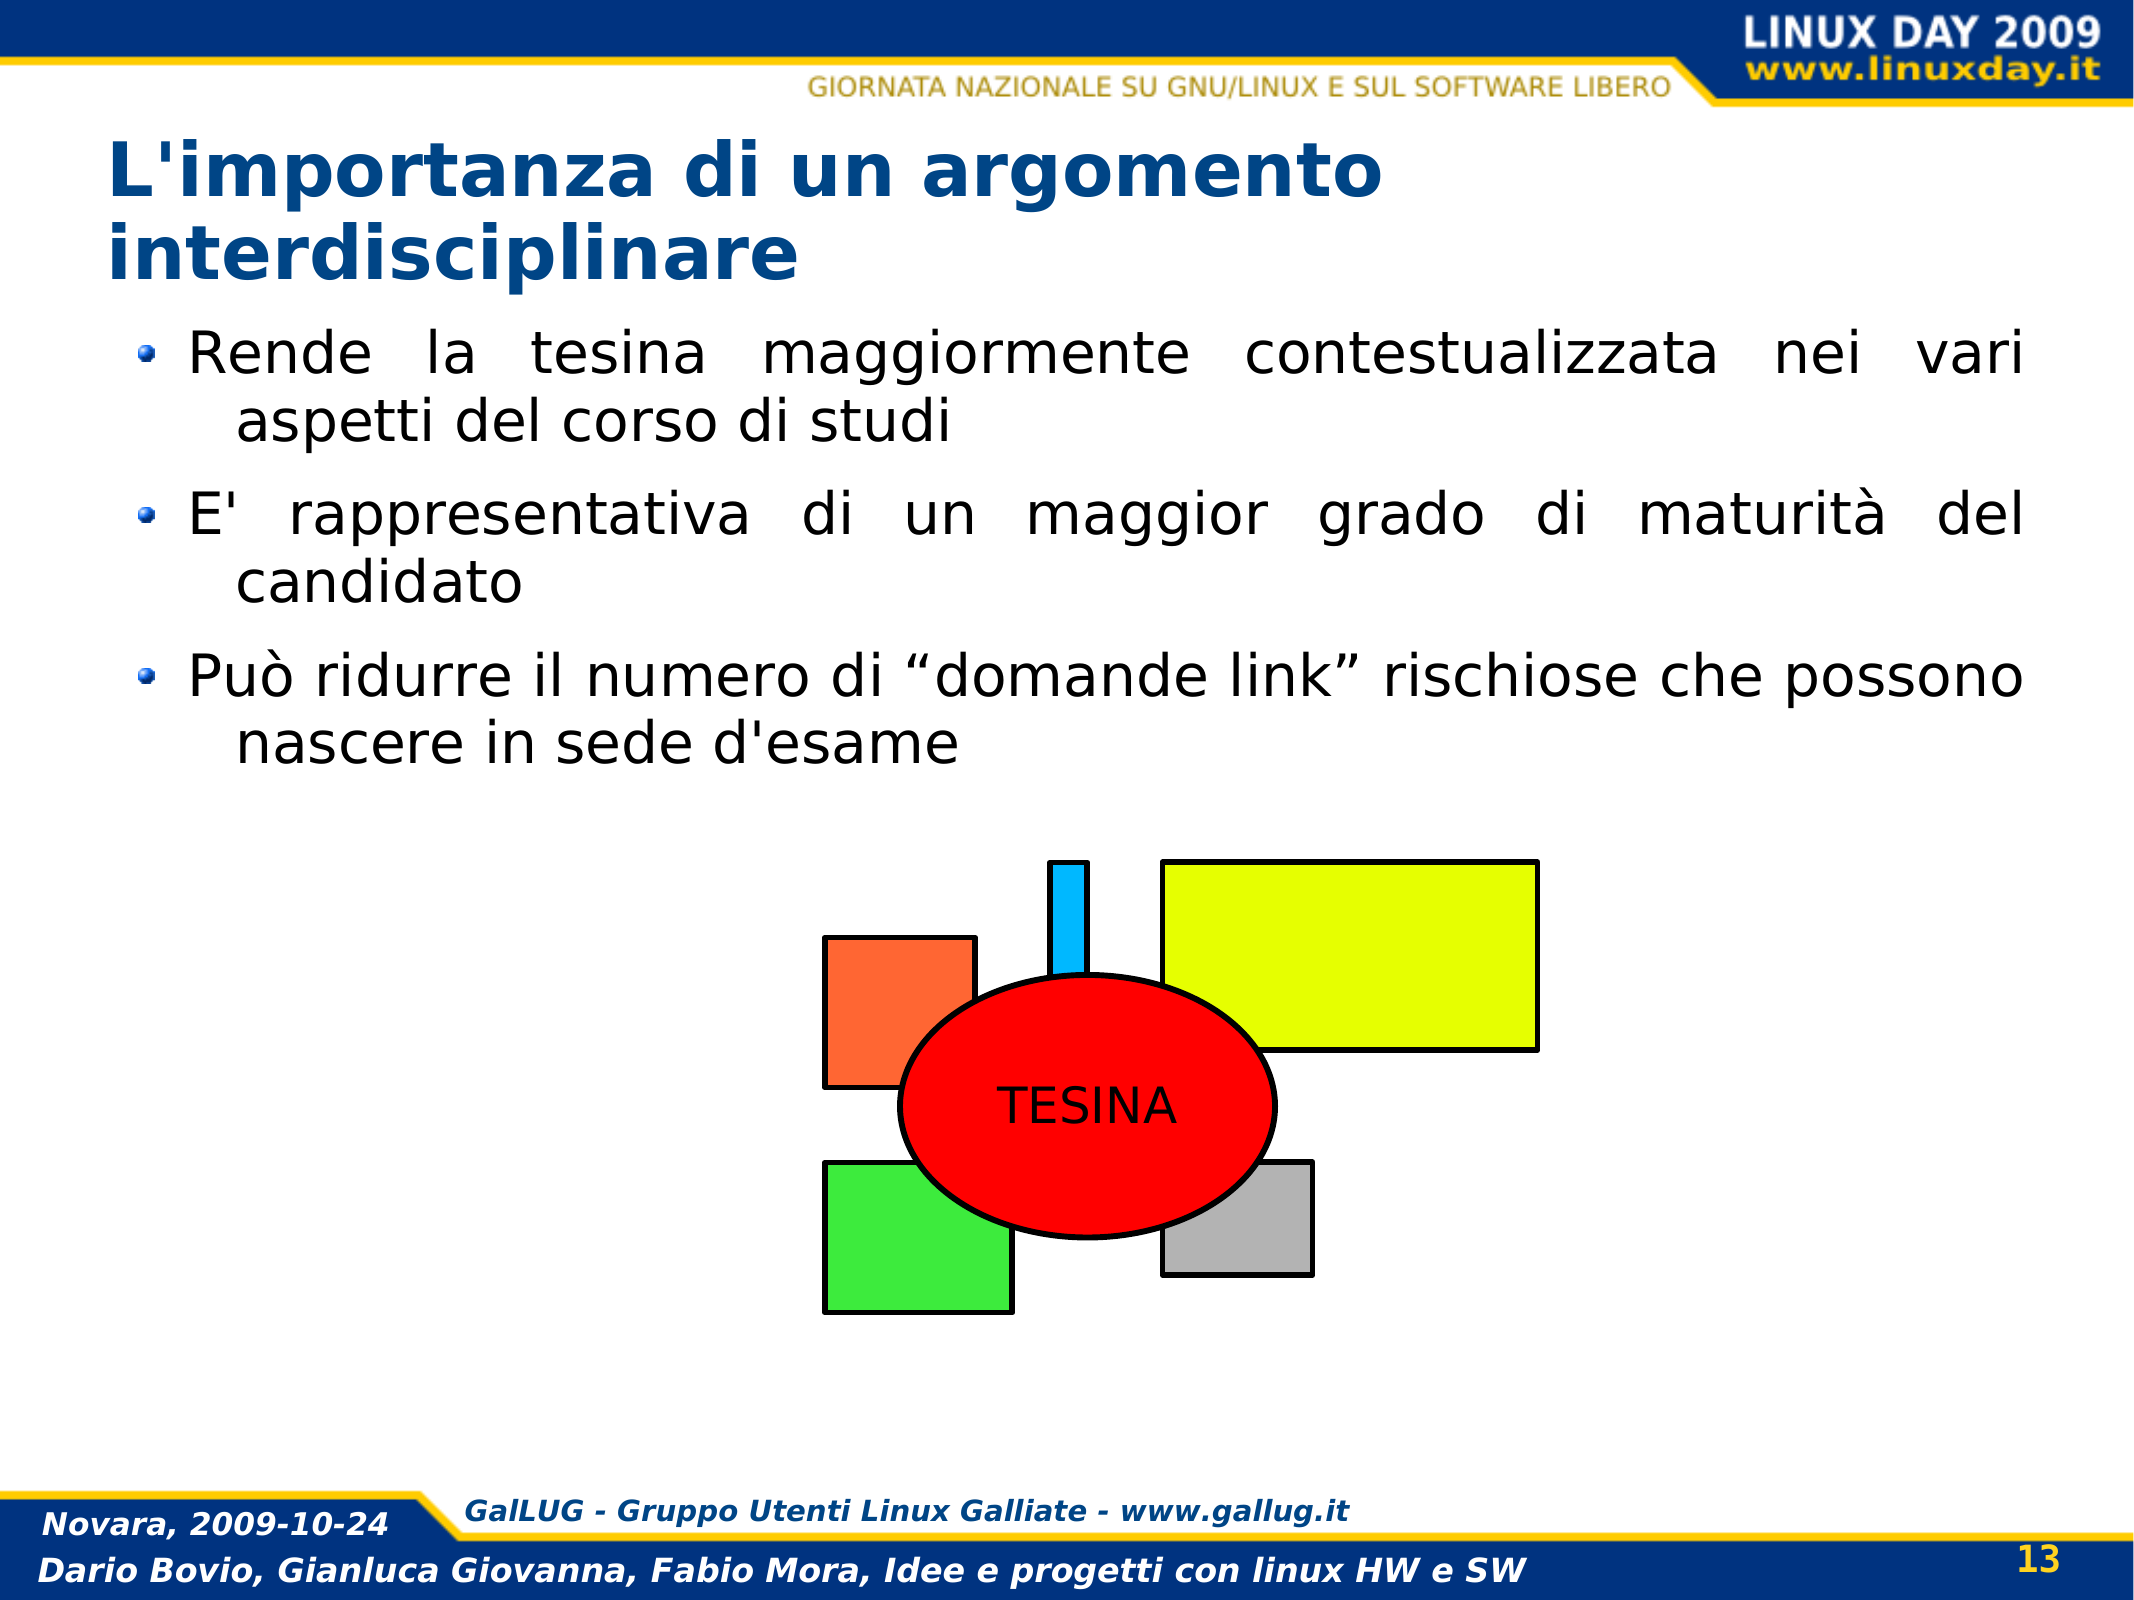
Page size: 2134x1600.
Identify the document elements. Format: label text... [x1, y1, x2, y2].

list Rende la tesina maggiormente contestualizzata nei vari aspetti del corso di studi E' rappresentativa di un maggior grado di maturità del candidato Può ridurre il numero di “domande link” rischiose che possono nascere in sede d'esame [106, 319, 2027, 1441]
text_box TESINA [900, 974, 1276, 1238]
text_box [1162, 1162, 1313, 1275]
title L'importanza di un argomento interdisciplinare [106, 128, 2080, 299]
text_box [825, 937, 976, 1088]
text_box [1162, 862, 1538, 1050]
picture [0, 0, 2134, 1600]
text_box [1049, 862, 1088, 977]
text_box [824, 1162, 1013, 1313]
